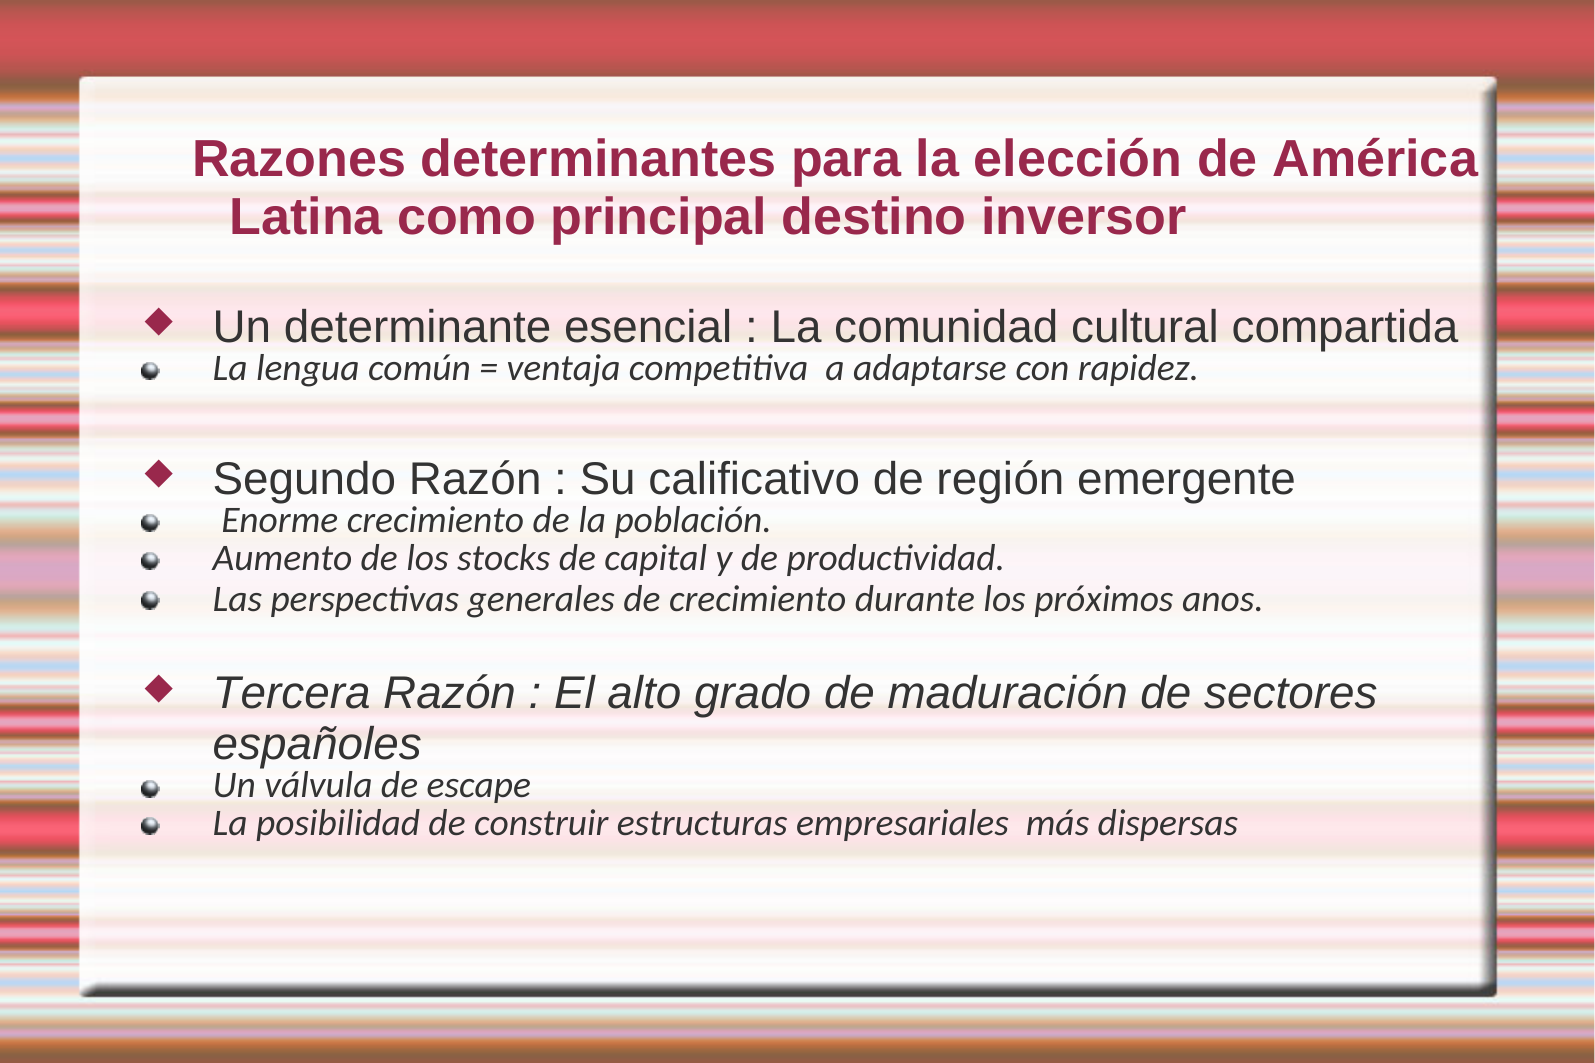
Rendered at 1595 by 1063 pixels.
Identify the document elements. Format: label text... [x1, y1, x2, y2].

title Razones determinantes para la elección de América Latina como principal destino inversor [117, 98, 1479, 276]
list Un determinante esencial : La comunidad cultural compartida La lengua común = ventaja competitiva a adaptarse con rapidez. Segundo Razón : Su calificativo de región emergente Enorme crecimiento de la población. Aumento de los stocks de capital y de productividad. Las perspectivas generales de crecimiento durante los próximos anos. Tercera Razón : El alto grado de maduración de sectores españoles Un válvula de escape La posibilidad de construir estructuras empresariales más dispersas [130, 300, 1462, 1005]
picture [0, 0, 1595, 1063]
